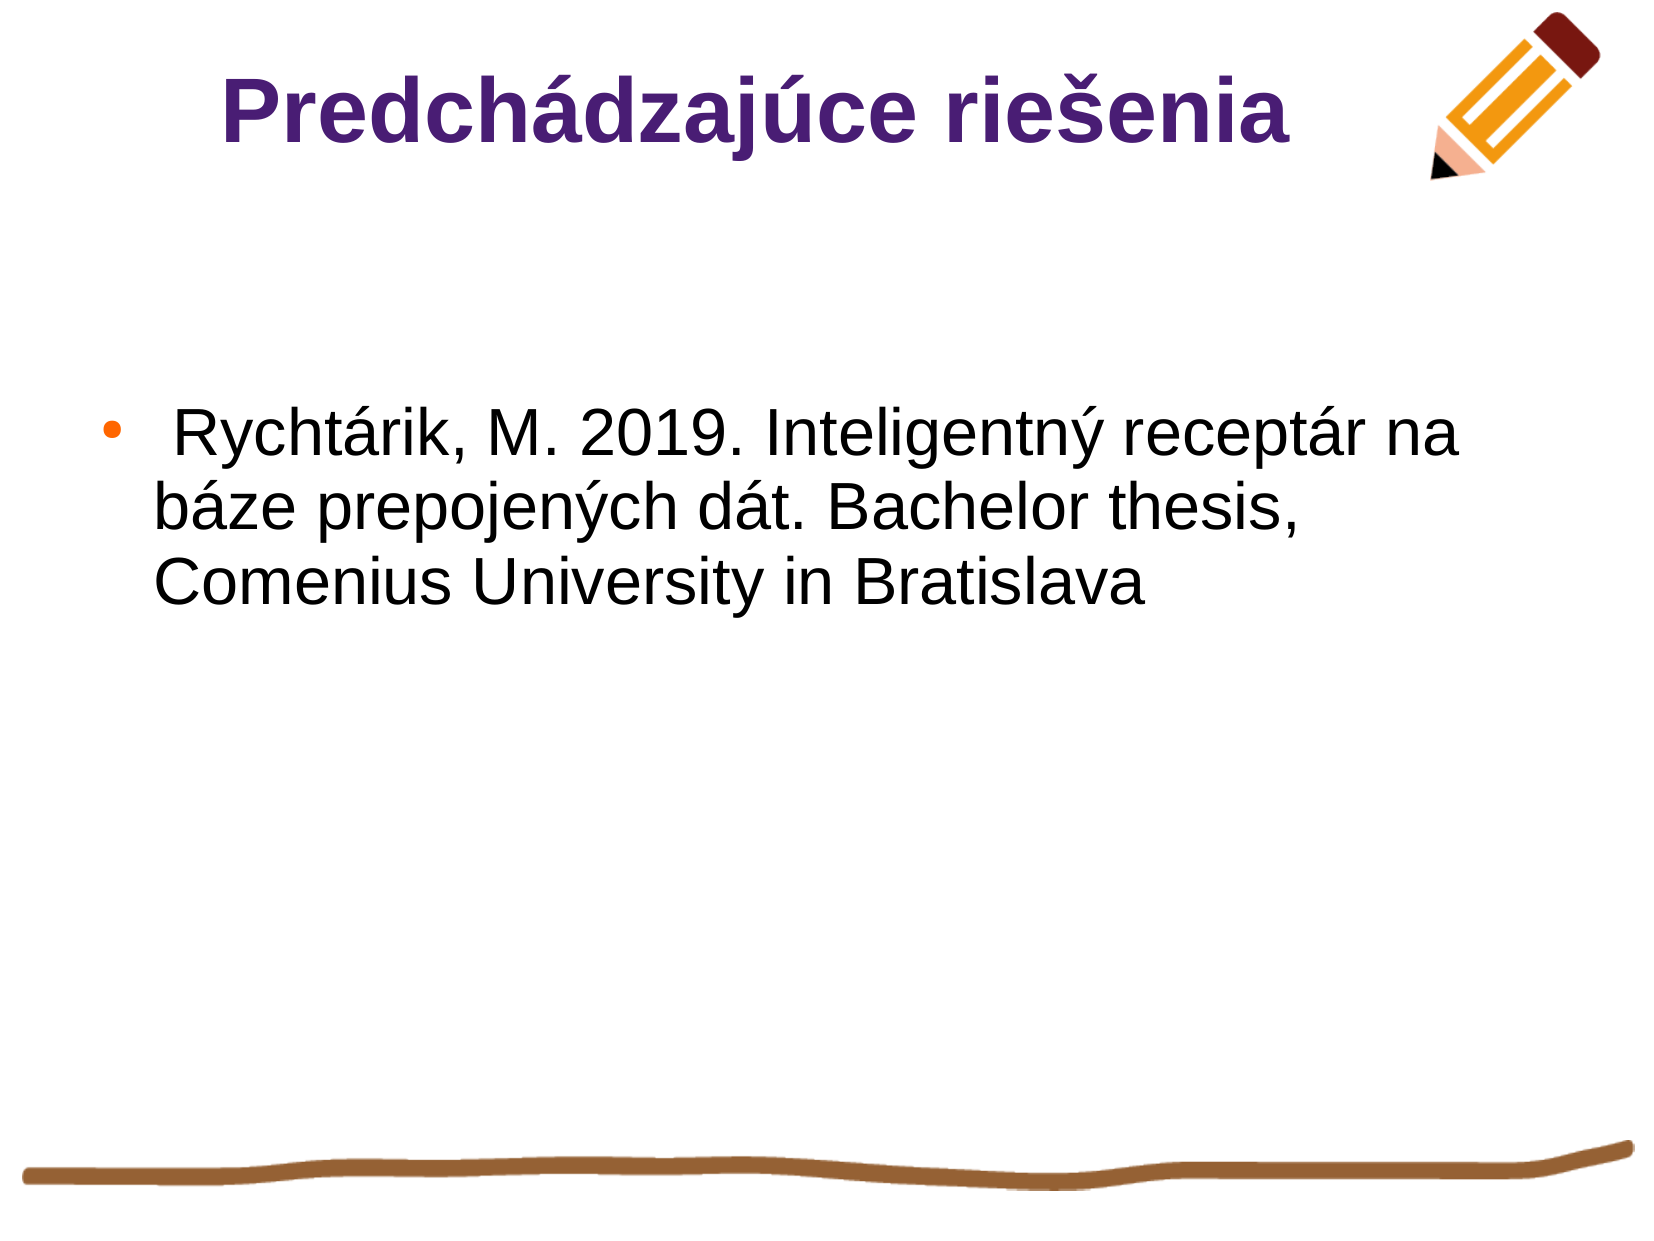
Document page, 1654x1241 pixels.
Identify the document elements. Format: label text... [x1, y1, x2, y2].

title Predchádzajúce riešenia [82, 49, 1430, 172]
picture [1430, 12, 1601, 181]
list Rychtárik, M. 2019. Inteligentný receptár na báze prepojených dát. Bachelor thesis, Comenius University in Bratislava [82, 290, 1571, 1122]
picture [22, 1140, 1635, 1191]
